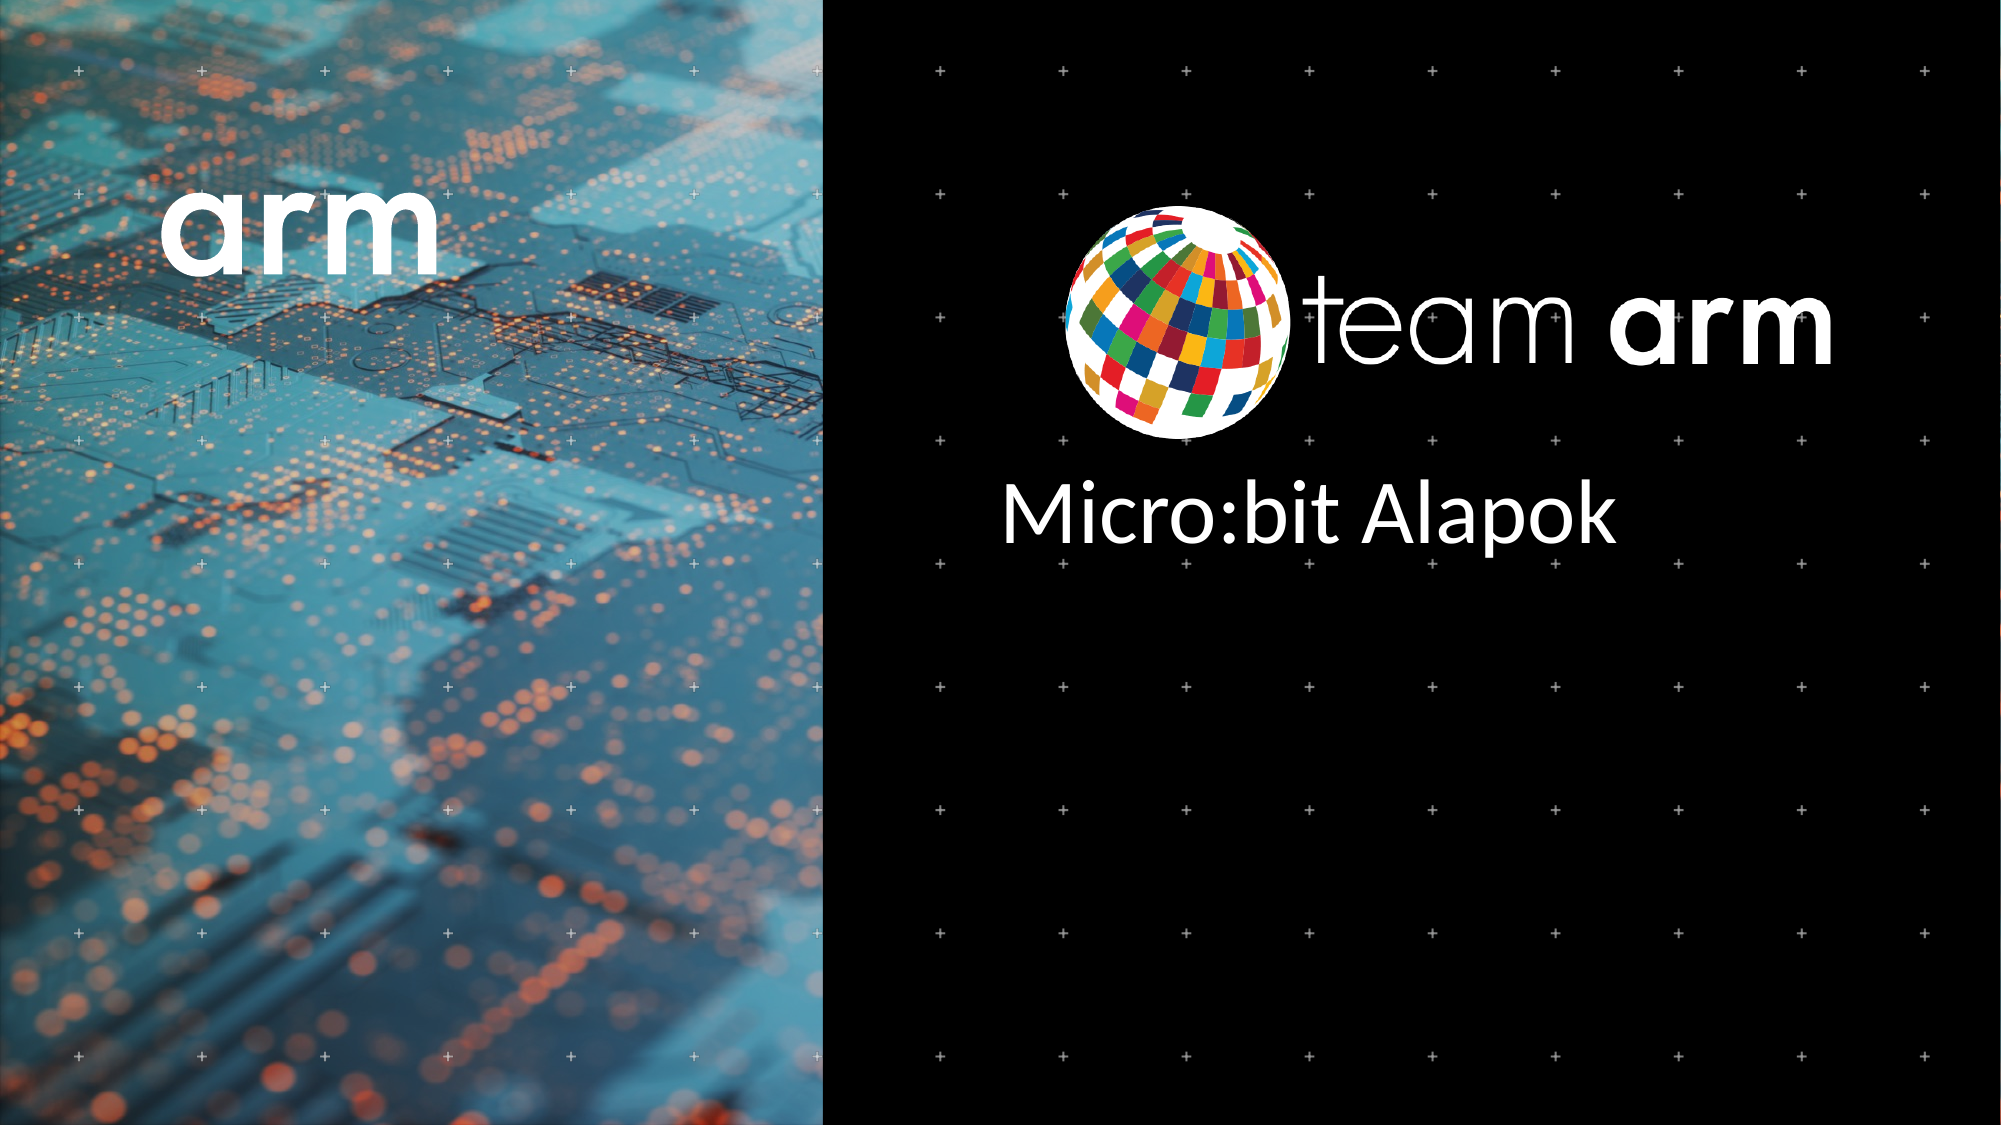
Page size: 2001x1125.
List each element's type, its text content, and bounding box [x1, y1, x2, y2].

subtitle Micro:bit Alapok [999, 447, 1839, 563]
picture [1056, 194, 1840, 451]
